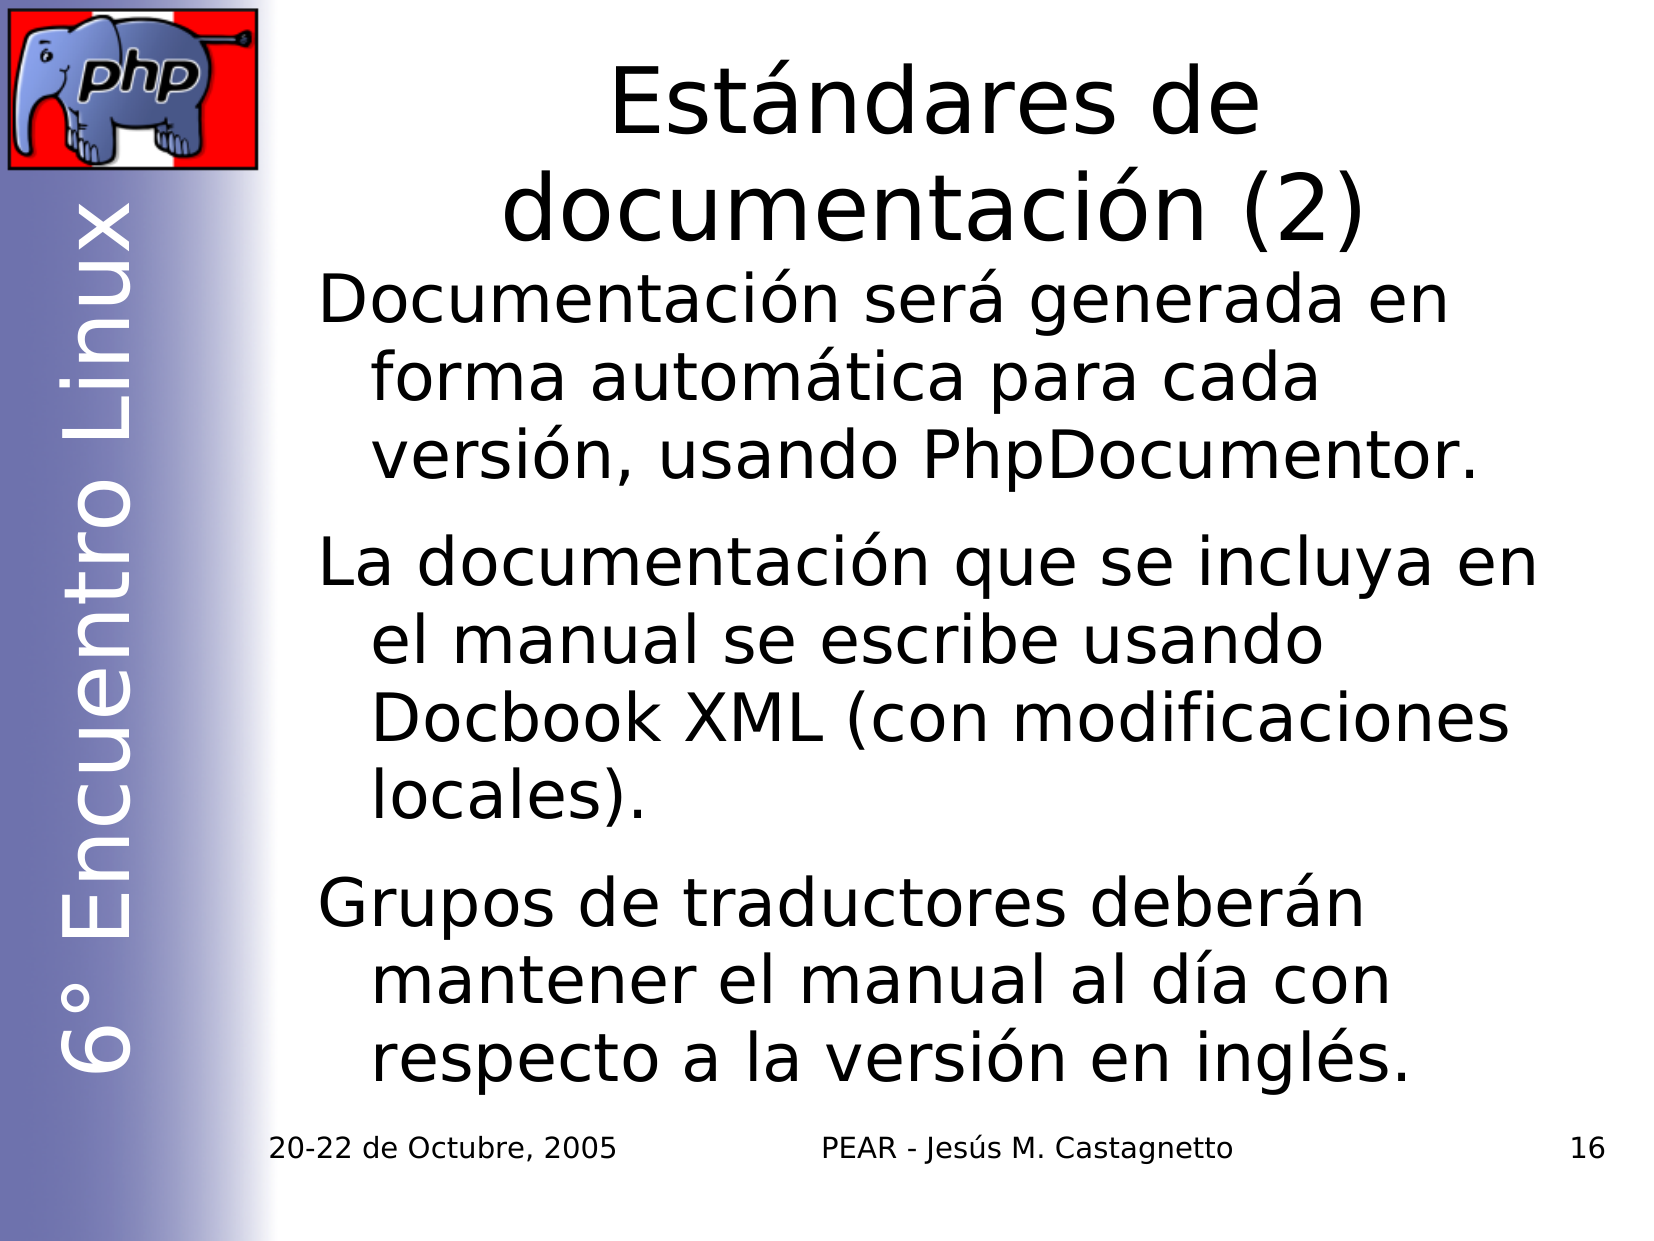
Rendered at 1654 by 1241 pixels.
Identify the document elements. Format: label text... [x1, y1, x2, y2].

title Estándares de documentación (2) [300, 48, 1571, 260]
list Documentación será generada en forma automática para cada versión, usando PhpDocumentor. La documentación que se incluya en el manual se escribe usando Docbook XML (con modificaciones locales). Grupos de traductores deberán mantener el manual al día con respecto a la versión en inglés. [300, 260, 1571, 1098]
picture [0, 0, 1654, 1241]
